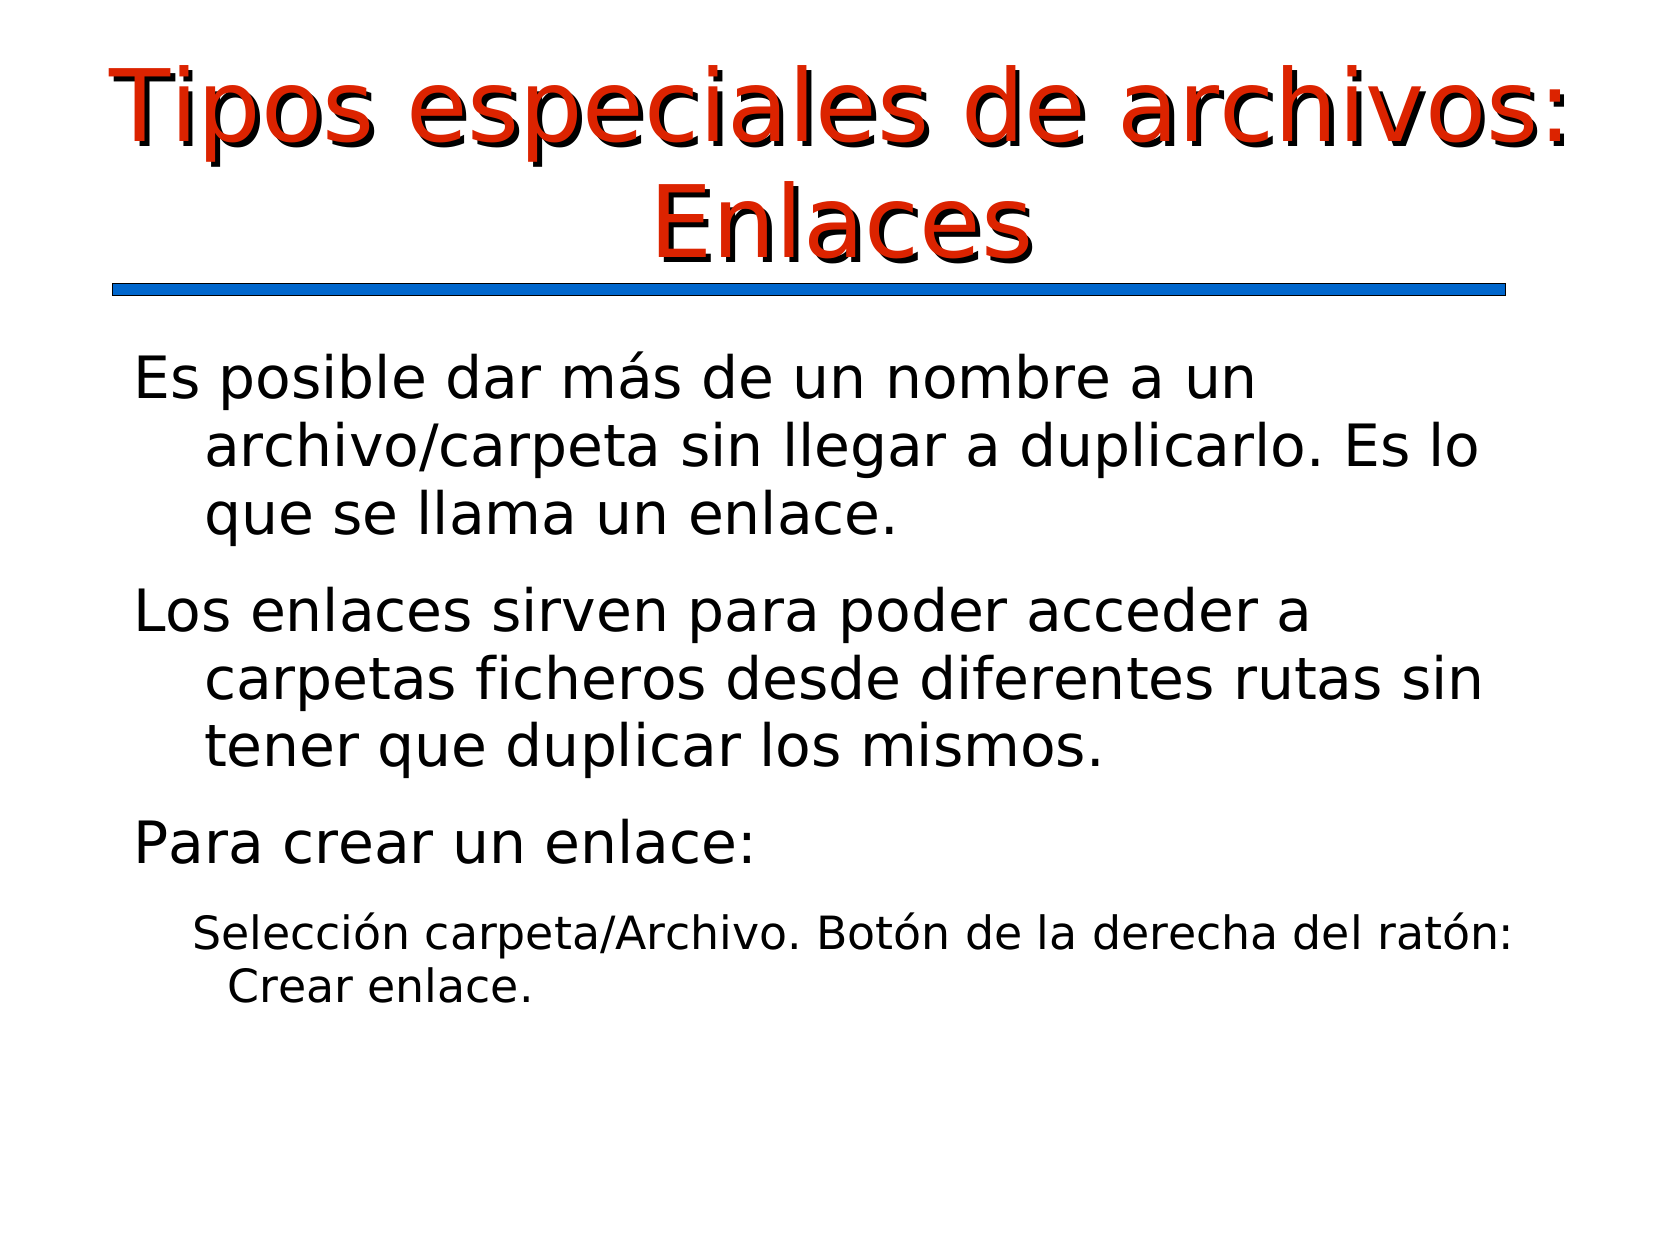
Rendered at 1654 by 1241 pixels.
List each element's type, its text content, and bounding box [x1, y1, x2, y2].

list Es posible dar más de un nombre a un archivo/carpeta sin llegar a duplicarlo. Es lo que se llama un enlace. Los enlaces sirven para poder acceder a carpetas ficheros desde diferentes rutas sin tener que duplicar los mismos. Para crear un enlace: Selección carpeta/Archivo. Botón de la derecha del ratón: Crear enlace. [121, 344, 1534, 1127]
title Tipos especiales de archivos: Enlaces [29, 48, 1654, 282]
